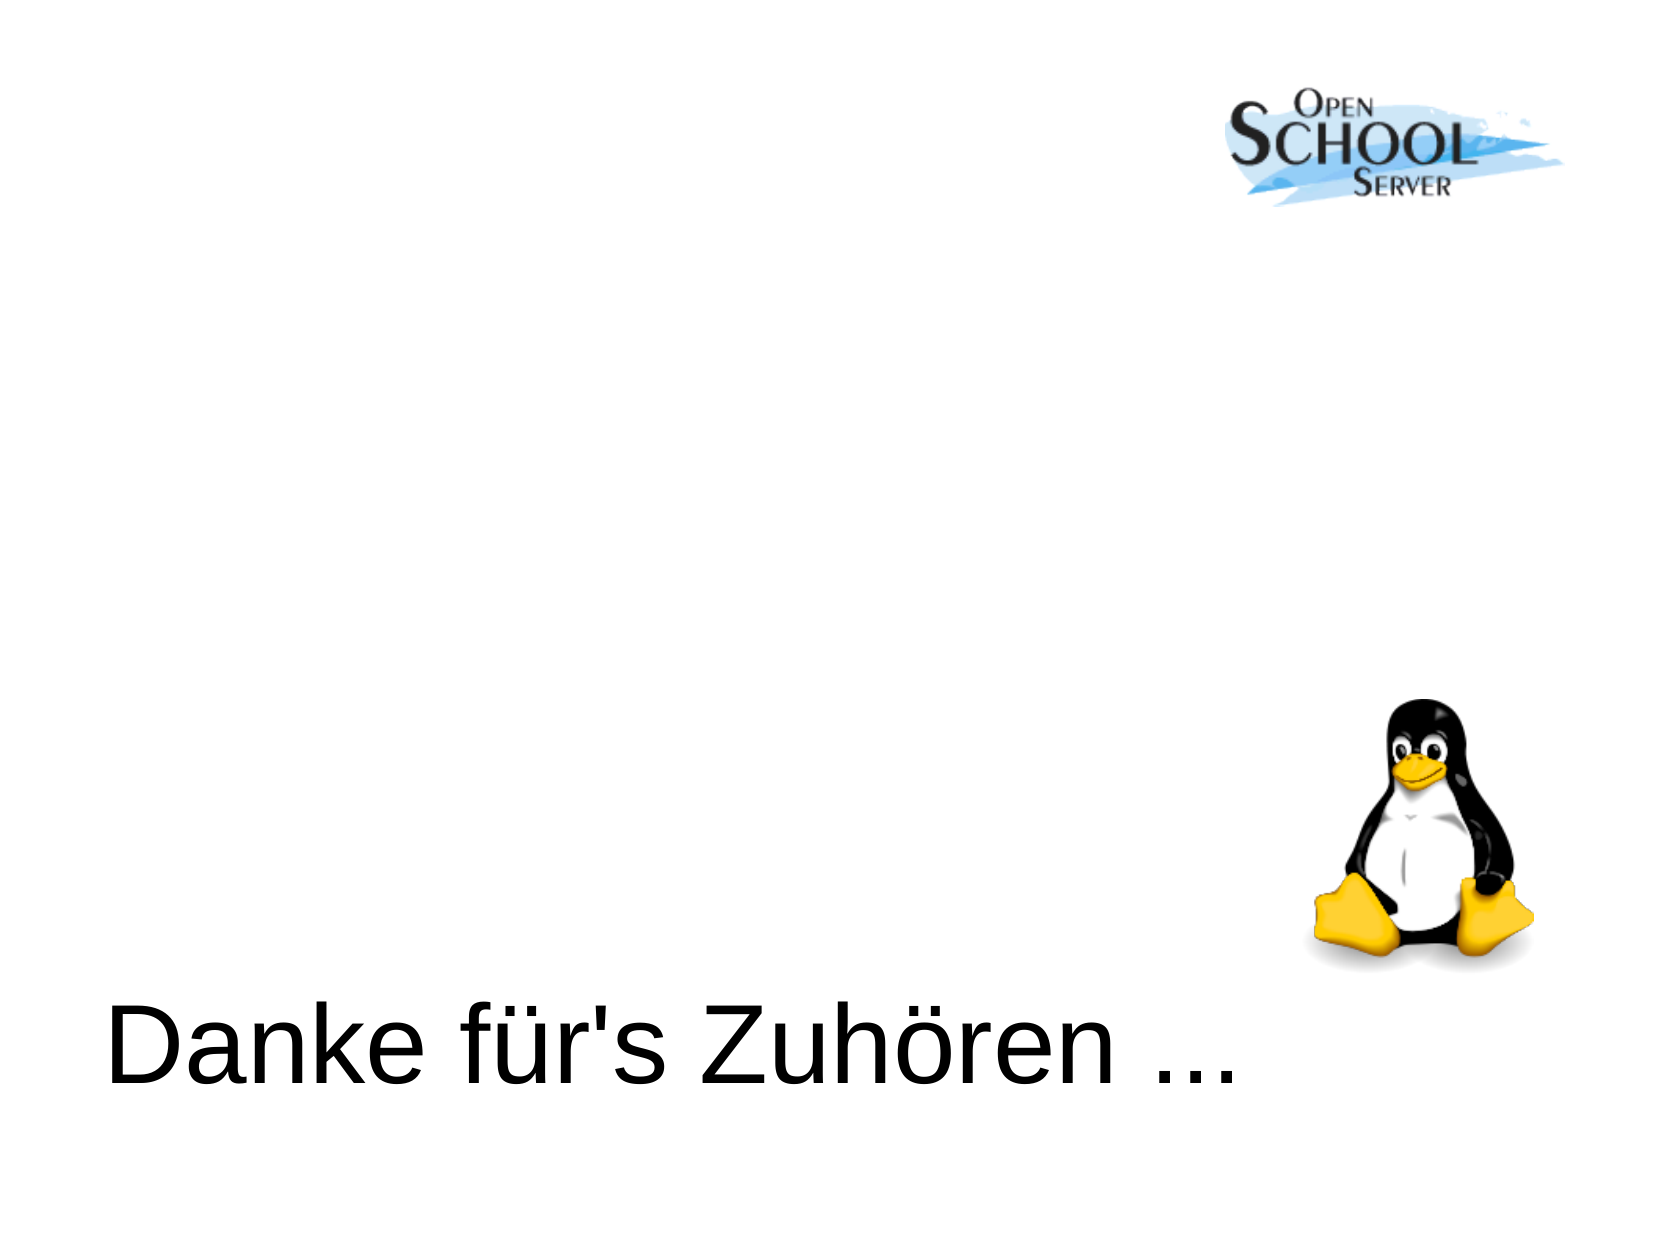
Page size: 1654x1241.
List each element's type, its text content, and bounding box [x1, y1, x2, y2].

picture [1299, 699, 1534, 975]
picture [1225, 82, 1565, 207]
text_box Danke für's Zuhören ... [88, 974, 1359, 1115]
